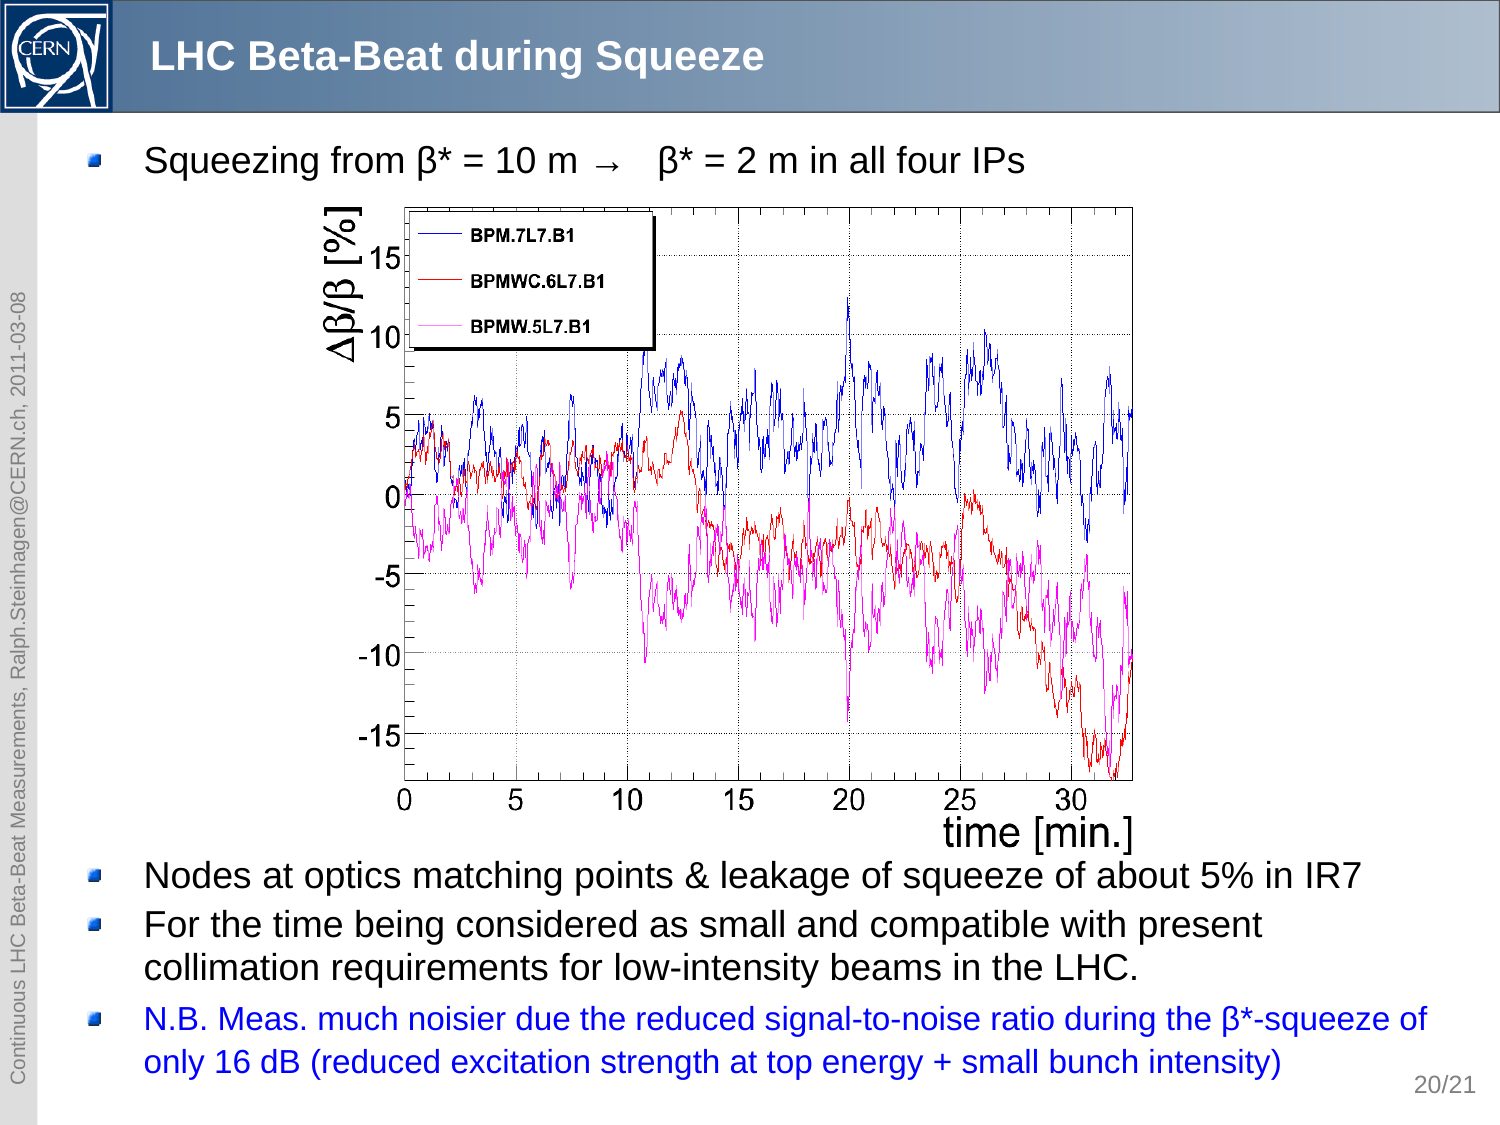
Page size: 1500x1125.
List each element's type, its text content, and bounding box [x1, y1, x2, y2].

list Squeezing from β* = 10 m → β* = 2 m in all four IPs Nodes at optics matching points & leakage of squeeze of about 5% in IR7 For the time being considered as small and compatible with present collimation requirements for low-intensity beams in the LHC. N.B. Meas. much noisier due the reduced signal-to-noise ratio during the β*-squeeze of only 16 dB (reduced excitation strength at top energy + small bunch intensity) [87, 137, 1438, 1081]
picture [0, 0, 113, 113]
picture [322, 194, 1148, 860]
title LHC Beta-Beat during Squeeze [150, 7, 1201, 106]
